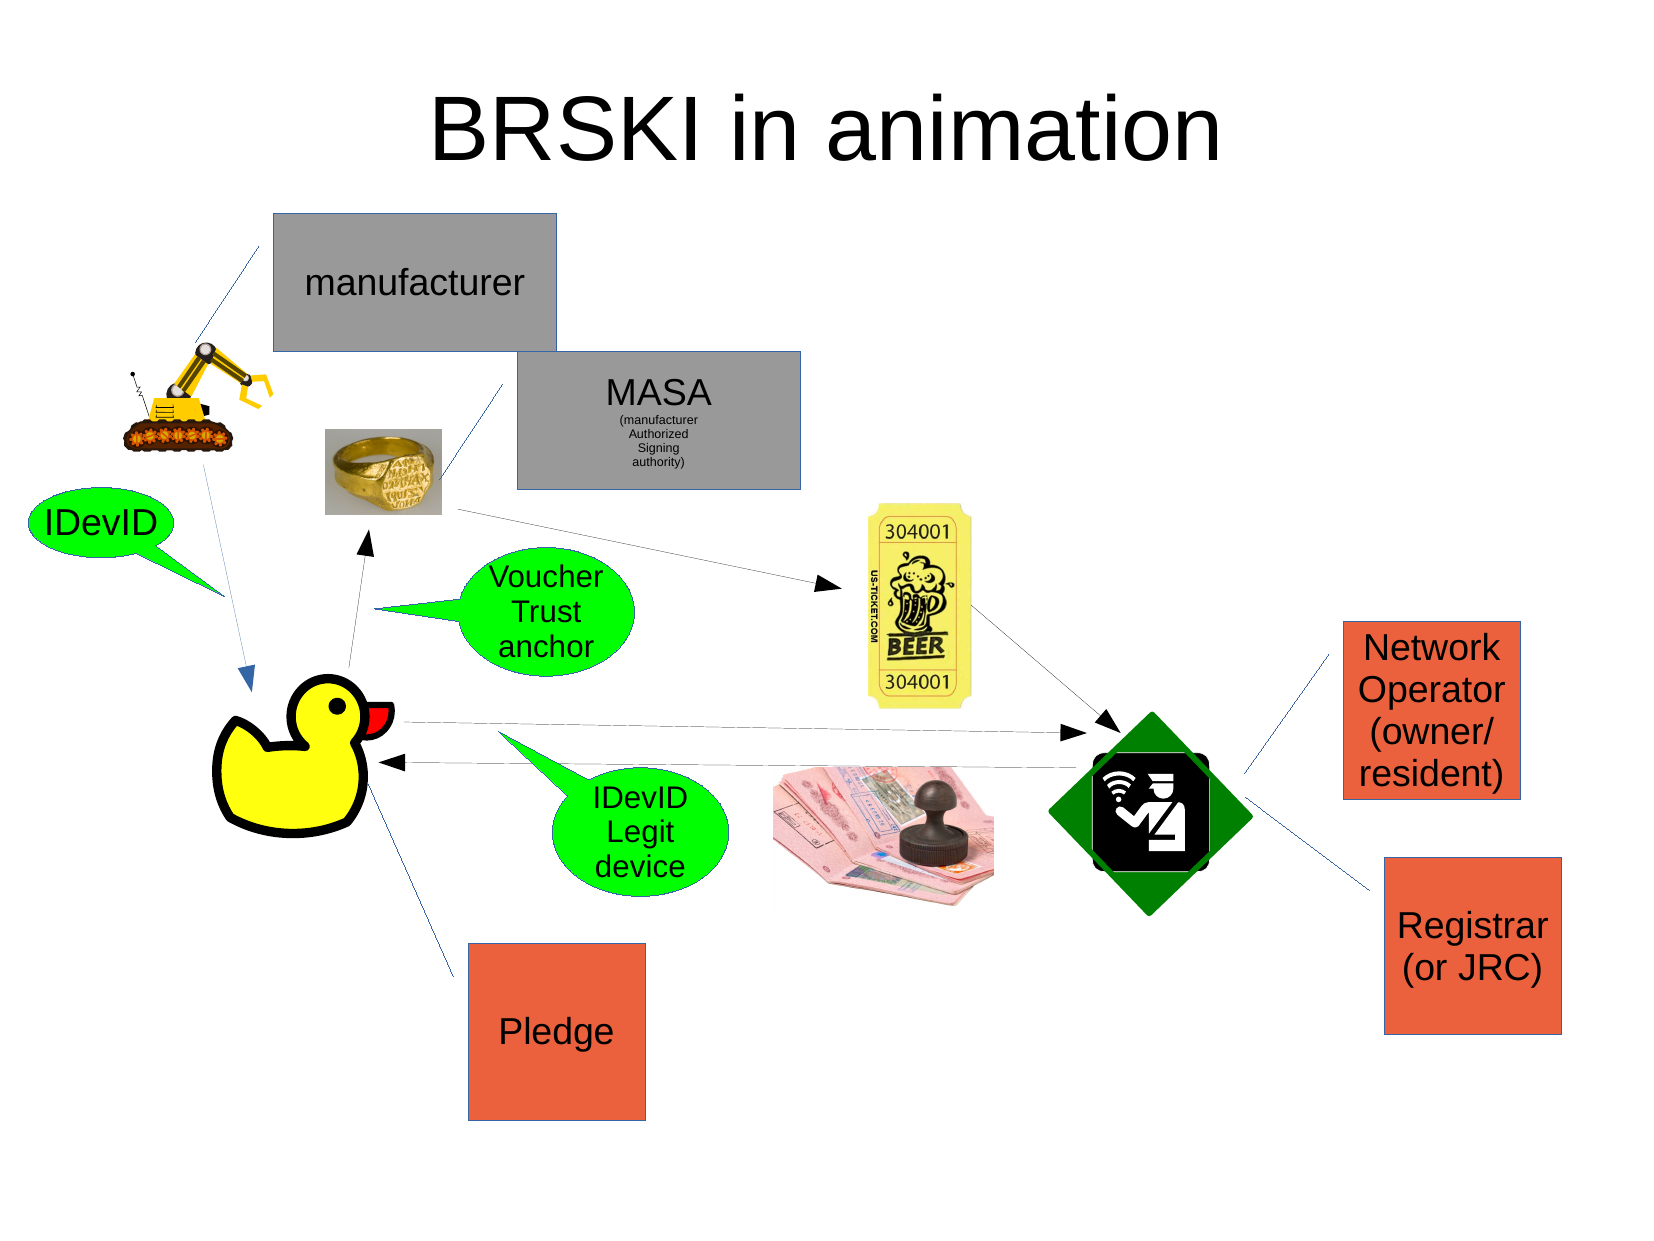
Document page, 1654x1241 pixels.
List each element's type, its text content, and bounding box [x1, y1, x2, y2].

picture [868, 503, 972, 709]
picture [773, 767, 994, 915]
picture [202, 660, 404, 862]
text_box manufacturer [273, 214, 556, 352]
title BRSKI in animation [82, 25, 1571, 233]
picture [325, 429, 442, 515]
picture [1048, 711, 1253, 917]
text_box MASA (manufacturer Authorized Signing authority) [517, 351, 800, 489]
text_box Network Operator (owner/ resident) [1343, 622, 1520, 799]
text_box IDevID Legit device [498, 731, 729, 897]
picture [123, 342, 274, 452]
text_box Voucher Trust anchor [374, 547, 635, 677]
text_box IDevID [28, 487, 225, 597]
text_box Pledge [468, 943, 645, 1121]
text_box Registrar (or JRC) [1384, 858, 1561, 1035]
